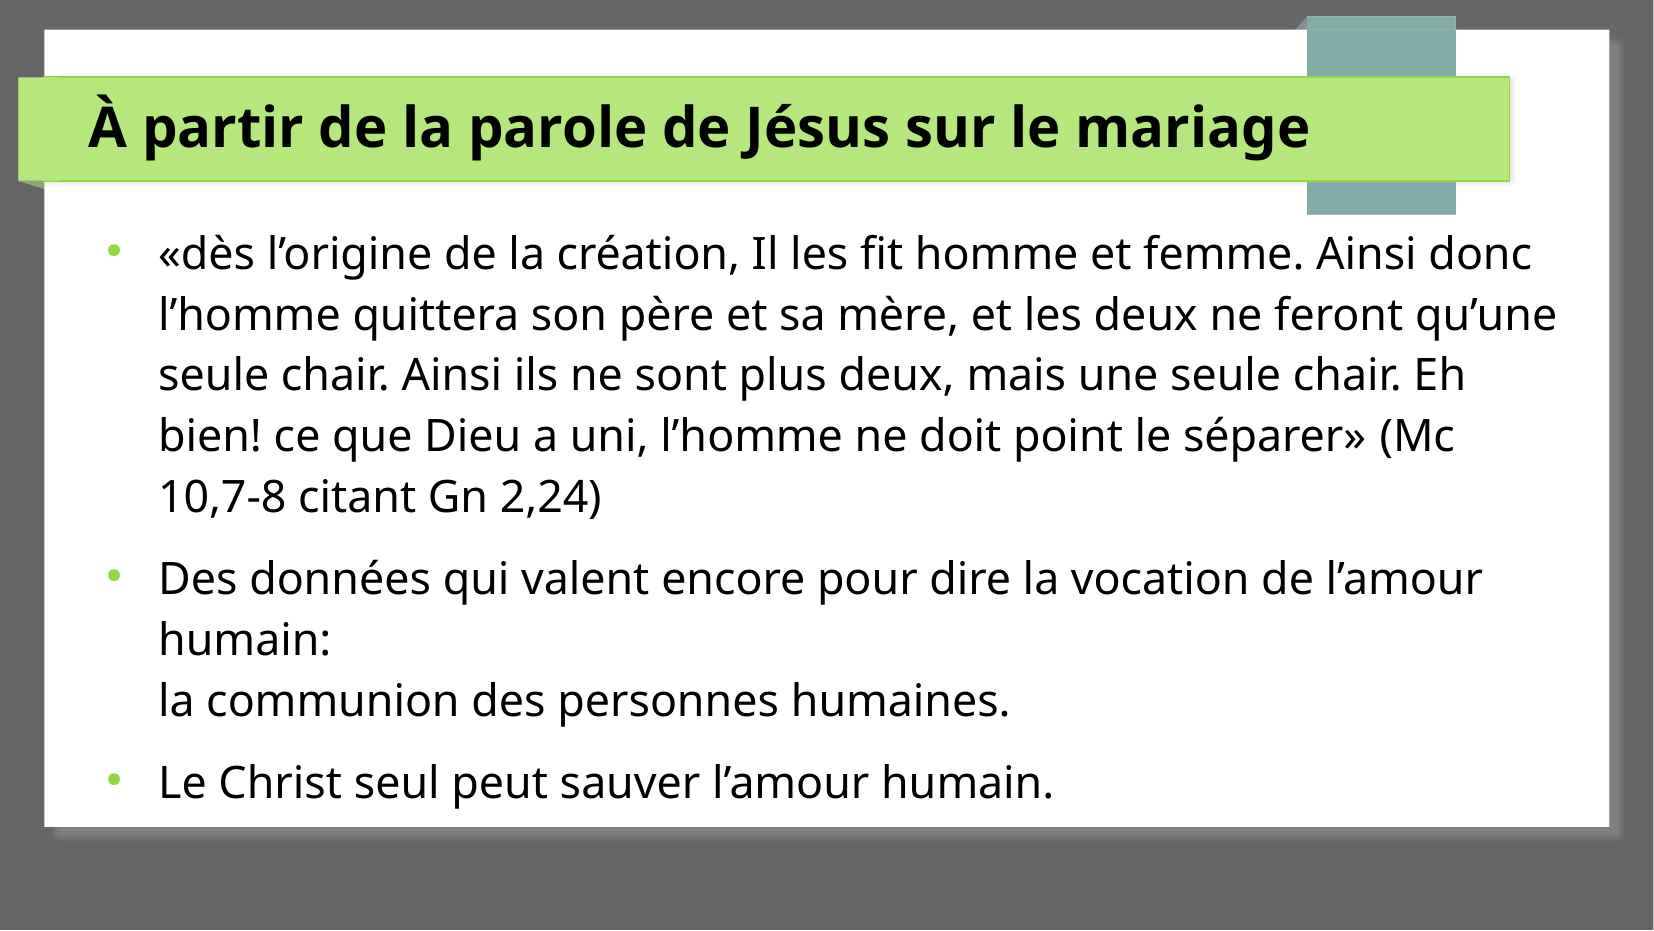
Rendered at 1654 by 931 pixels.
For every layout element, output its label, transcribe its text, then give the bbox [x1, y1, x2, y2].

title À partir de la parole de Jésus sur le mariage [88, 73, 1506, 178]
list «dès l’origine de la création, Il les ﬁt homme et femme. Ainsi donc l’homme quittera son père et sa mère, et les deux ne feront qu’une seule chair. Ainsi ils ne sont plus deux, mais une seule chair. Eh bien! ce que Dieu a uni, l’homme ne doit point le séparer» (Mc 10,7-8 citant Gn 2,24) Des données qui valent encore pour dire la vocation de l’amour humain: la communion des personnes humaines. Le Christ seul peut sauver l’amour humain. [88, 221, 1565, 813]
